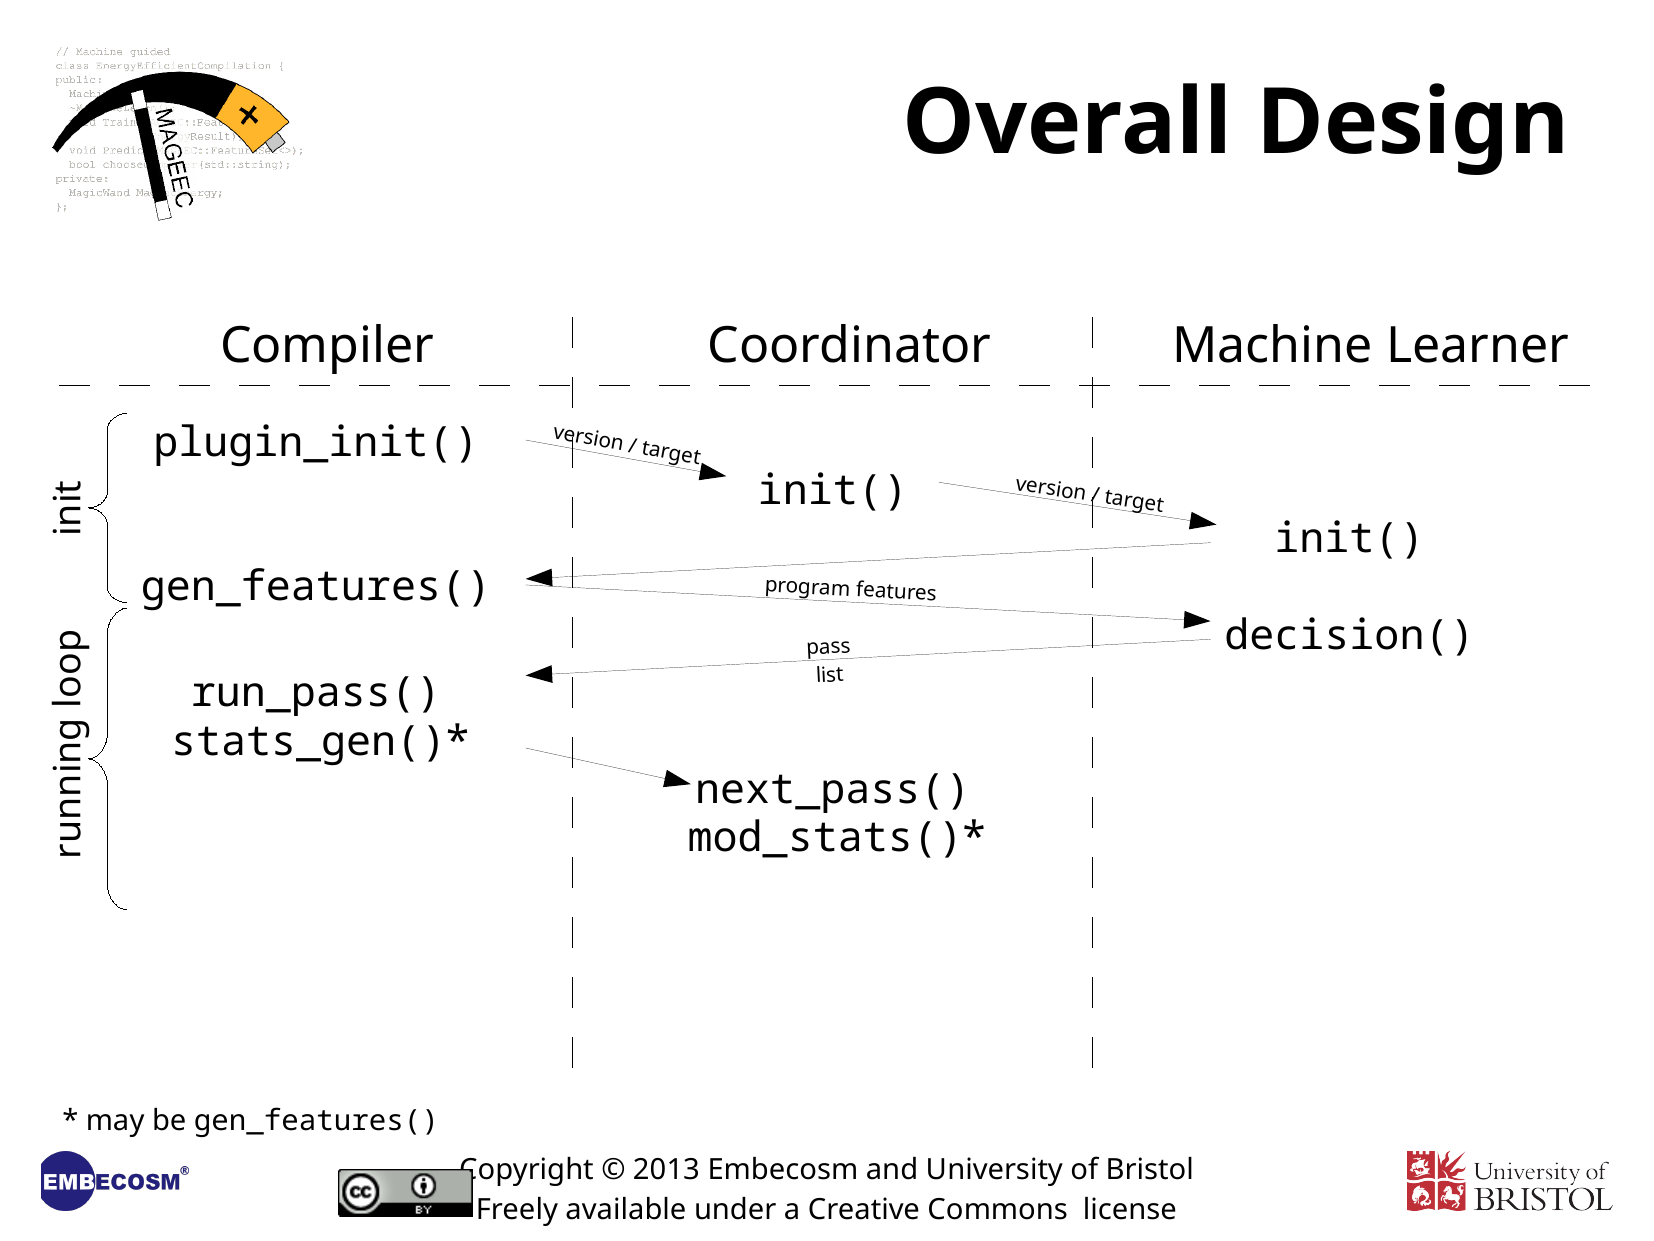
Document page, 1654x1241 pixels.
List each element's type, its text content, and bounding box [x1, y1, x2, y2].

title Overall Design [326, 32, 1571, 205]
picture [1407, 1151, 1613, 1211]
picture [41, 1151, 189, 1211]
text_box gen_features() [126, 548, 506, 612]
text_box pass list [790, 620, 900, 671]
text_box run_pass() [176, 654, 456, 703]
text_box * may be gen_features() [47, 1091, 436, 1155]
picture [338, 1169, 473, 1217]
picture [52, 47, 302, 225]
text_box init() [1259, 500, 1440, 564]
text_box next_pass() [680, 751, 986, 799]
text_box stats_gen()* [156, 703, 476, 774]
text_box init [33, 468, 97, 552]
text_box program features [748, 561, 960, 618]
text_box plugin_init() [138, 403, 494, 467]
text_box decision() [1209, 597, 1490, 661]
text_box Machine Learner [1157, 301, 1541, 383]
text_box Compiler [205, 301, 427, 383]
text_box Coordinator [692, 301, 973, 383]
text_box version / target [535, 406, 748, 489]
text_box running loop [33, 638, 97, 875]
text_box init() [742, 452, 923, 516]
text_box version / target [998, 458, 1211, 534]
text_box mod_stats()* [672, 799, 993, 871]
